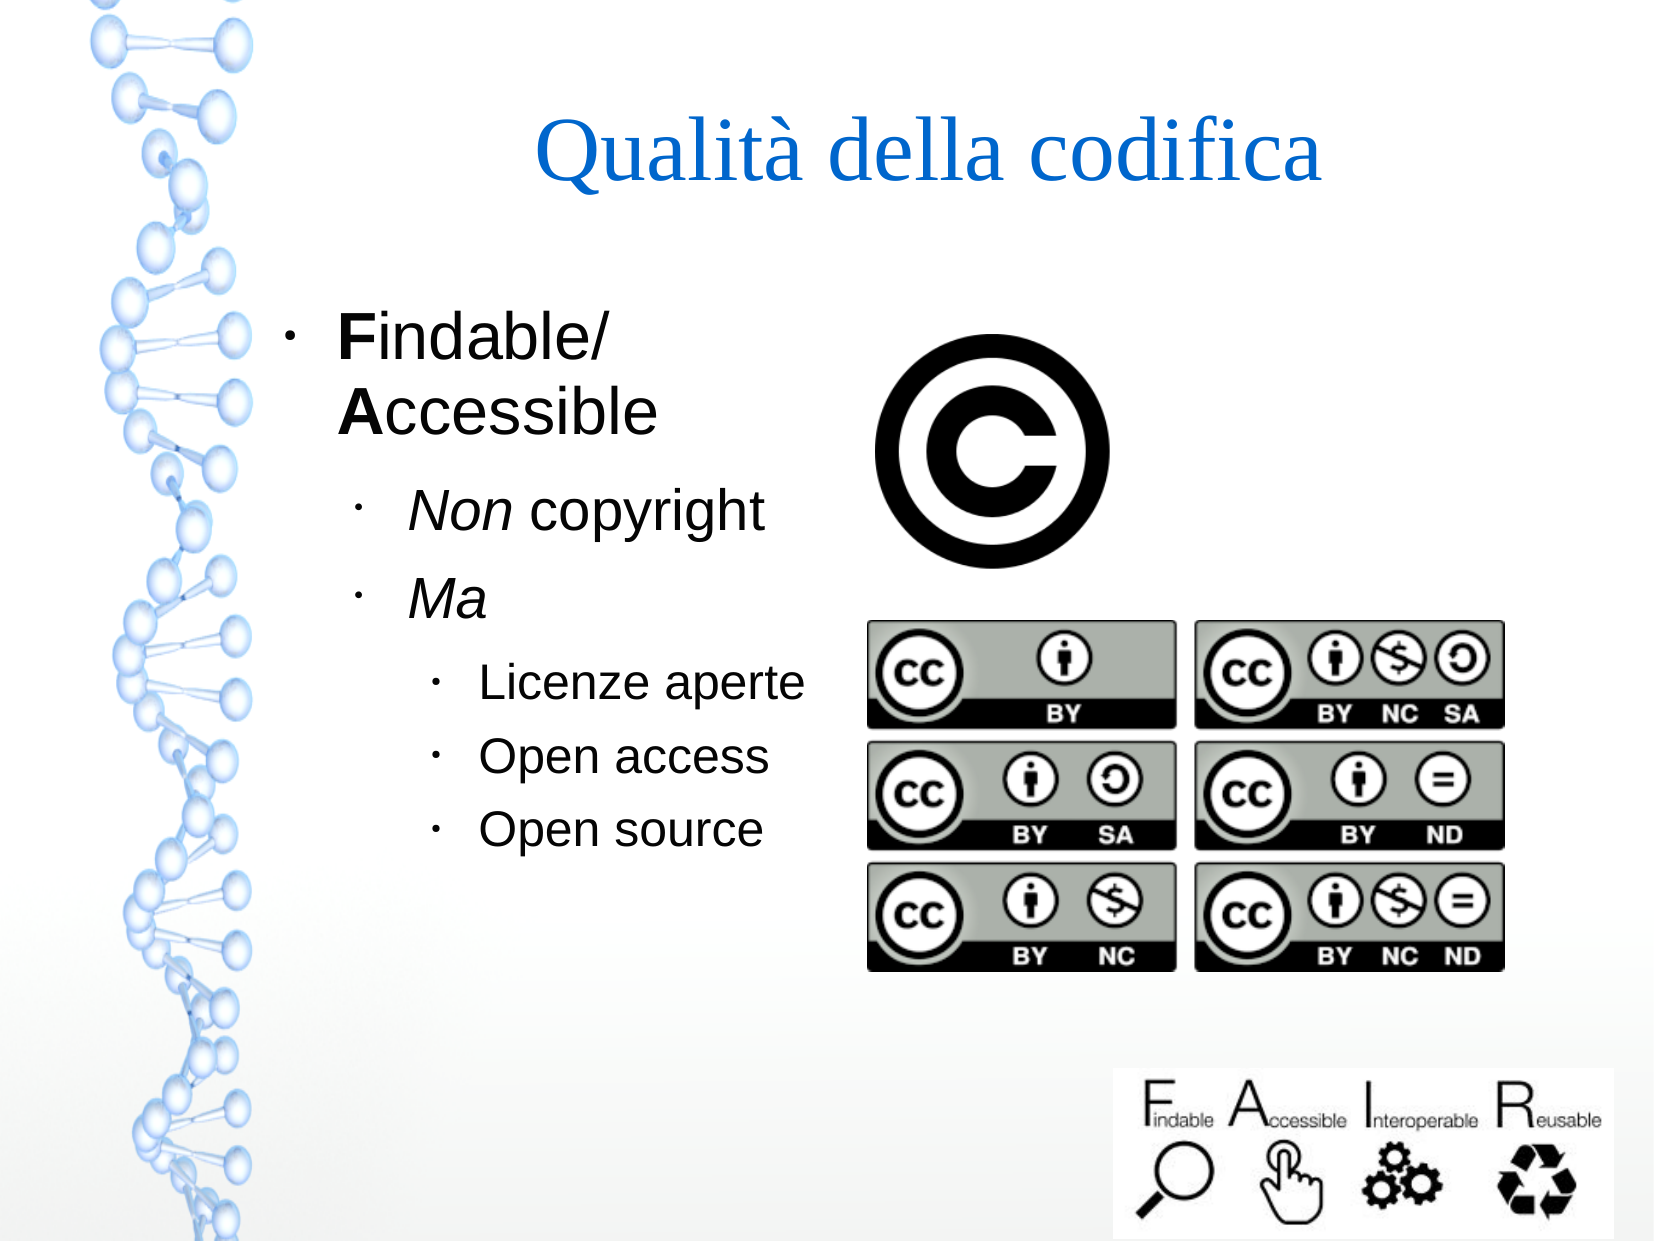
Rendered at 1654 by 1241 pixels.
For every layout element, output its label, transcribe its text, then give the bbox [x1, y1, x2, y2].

title Qualità della codifica [265, 47, 1595, 253]
picture [0, 0, 1654, 1241]
list Findable/Accessible Non copyright Ma Licenze aperte Open access Open source [265, 299, 915, 1019]
